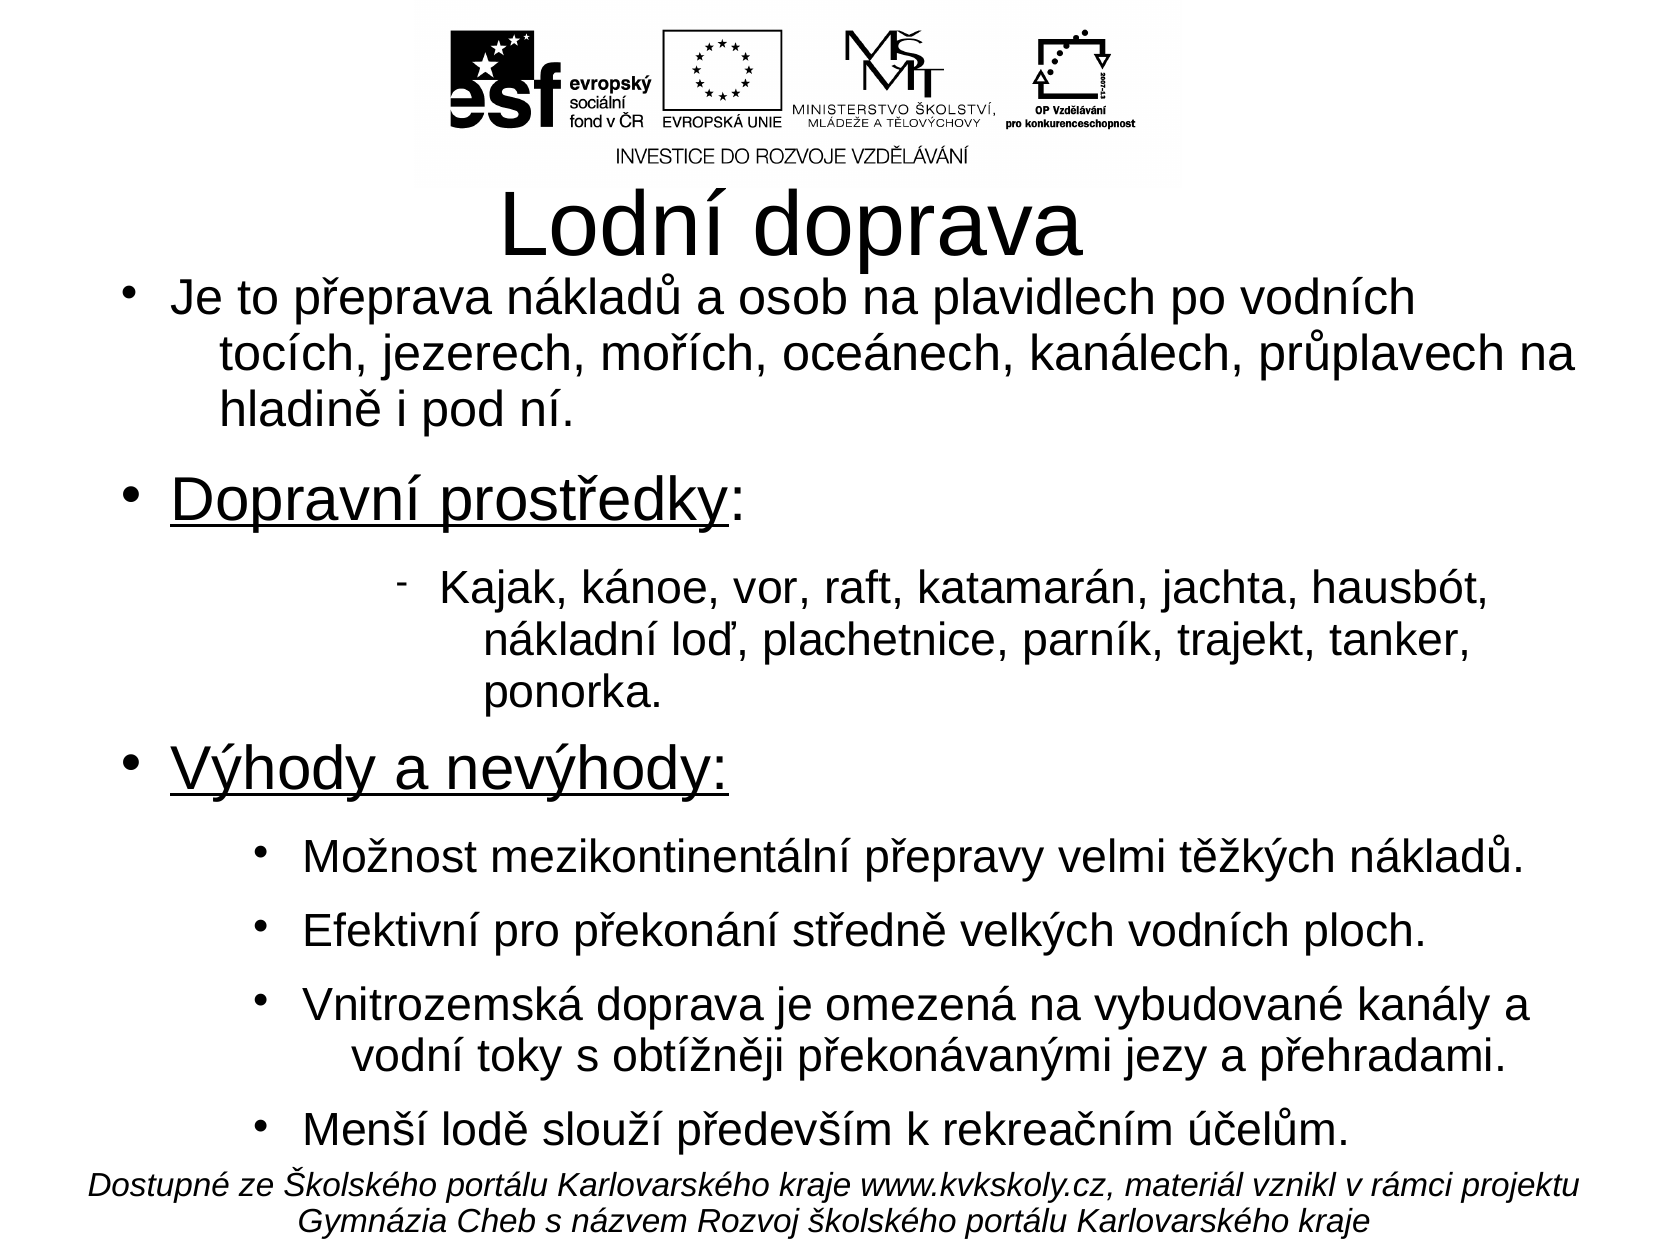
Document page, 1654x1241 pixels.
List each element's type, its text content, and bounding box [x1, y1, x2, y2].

text_box Dostupné ze Školského portálu Karlovarského kraje www.kvkskoly.cz, materiál vznikl v rámci projektu Gymnázia Cheb s názvem Rozvoj školského portálu Karlovarského kraje [45, 1168, 1625, 1241]
picture [414, 0, 1182, 188]
list Je to přeprava nákladů a osob na plavidlech po vodních tocích, jezerech, mořích, oceánech, kanálech, průplavech na hladině i pod ní. Dopravní prostředky: Kajak, kánoe, vor, raft, katamarán, jachta, hausbót, nákladní loď, plachetnice, parník, trajekt, tanker, ponorka. Výhody a nevýhody: Možnost mezikontinentální přepravy velmi těžkých nákladů. Efektivní pro překonání středně velkých vodních ploch. Vnitrozemská doprava je omezená na vybudované kanály a vodní toky s obtížněji překonávanými jezy a přehradami. Menší lodě slouží především k rekreačním účelům. [88, 265, 1577, 1168]
title Lodní doprava [47, 117, 1536, 325]
